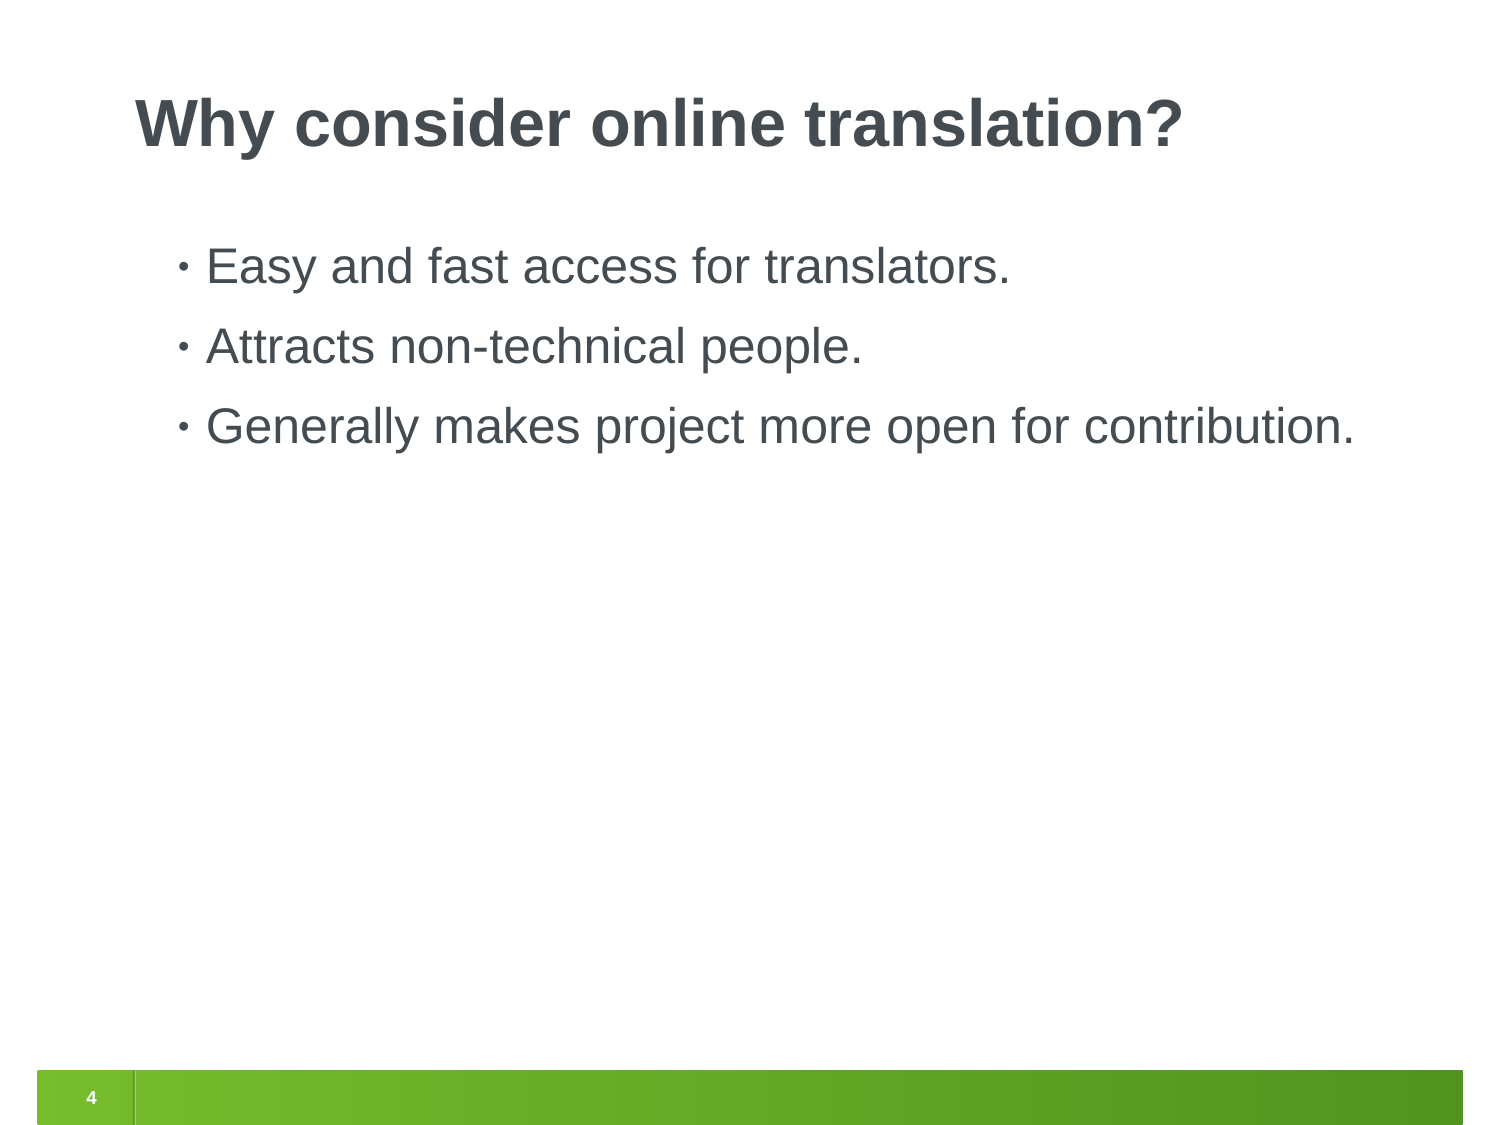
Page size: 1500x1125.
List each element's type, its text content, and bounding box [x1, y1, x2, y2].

title Why consider online translation? [135, 41, 1372, 204]
list Easy and fast access for translators. Attracts non-technical people. Generally makes project more open for contribution. [135, 238, 1372, 982]
